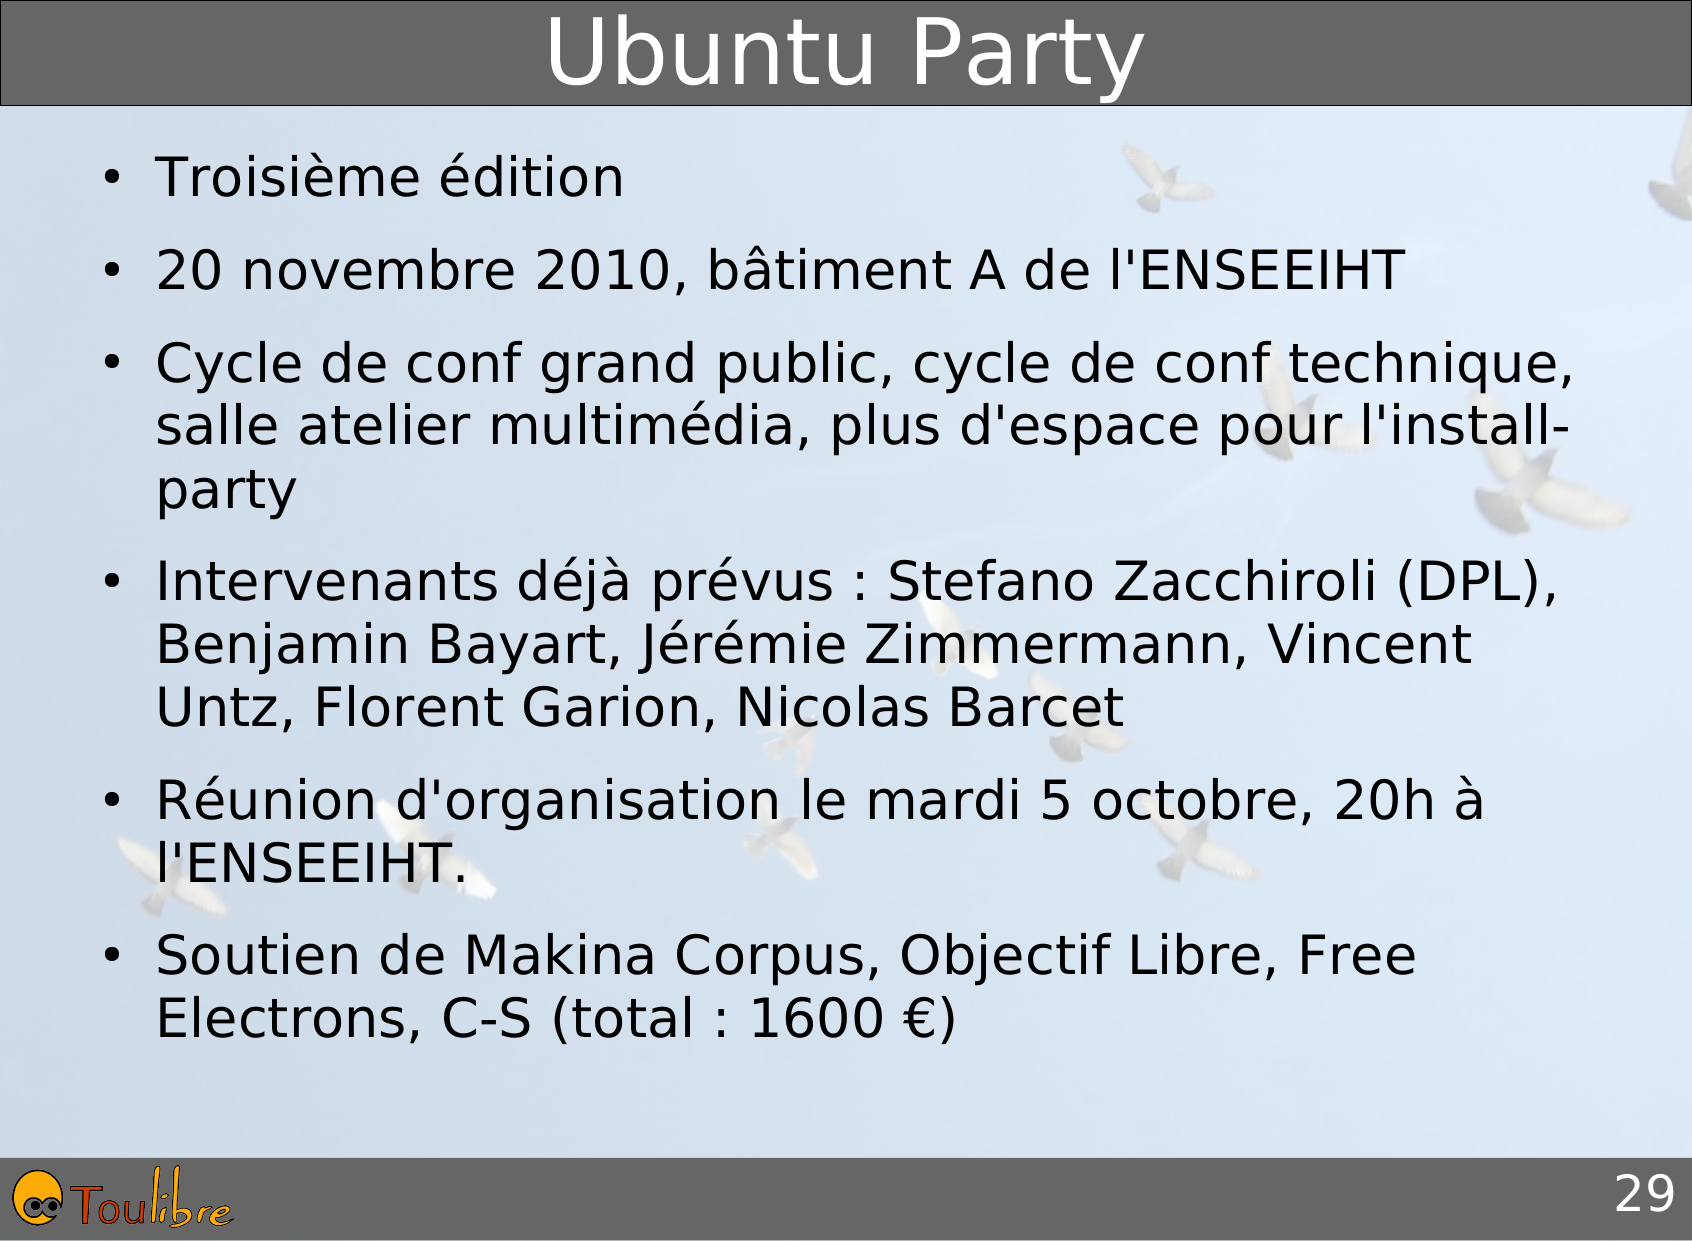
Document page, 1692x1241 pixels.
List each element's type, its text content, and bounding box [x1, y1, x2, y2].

picture [12, 1165, 234, 1228]
list Troisième édition 20 novembre 2010, bâtiment A de l'ENSEEIHT Cycle de conf grand public, cycle de conf technique, salle atelier multimédia, plus d'espace pour l'install-party Intervenants déjà prévus : Stefano Zacchiroli (DPL), Benjamin Bayart, Jérémie Zimmermann, Vincent Untz, Florent Garion, Nicolas Barcet Réunion d'organisation le mardi 5 octobre, 20h à l'ENSEEIHT. Soutien de Makina Corpus, Objectif Libre, Free Electrons, C-S (total : 1600 €) [84, 146, 1608, 1109]
title Ubuntu Party [0, 0, 1692, 107]
